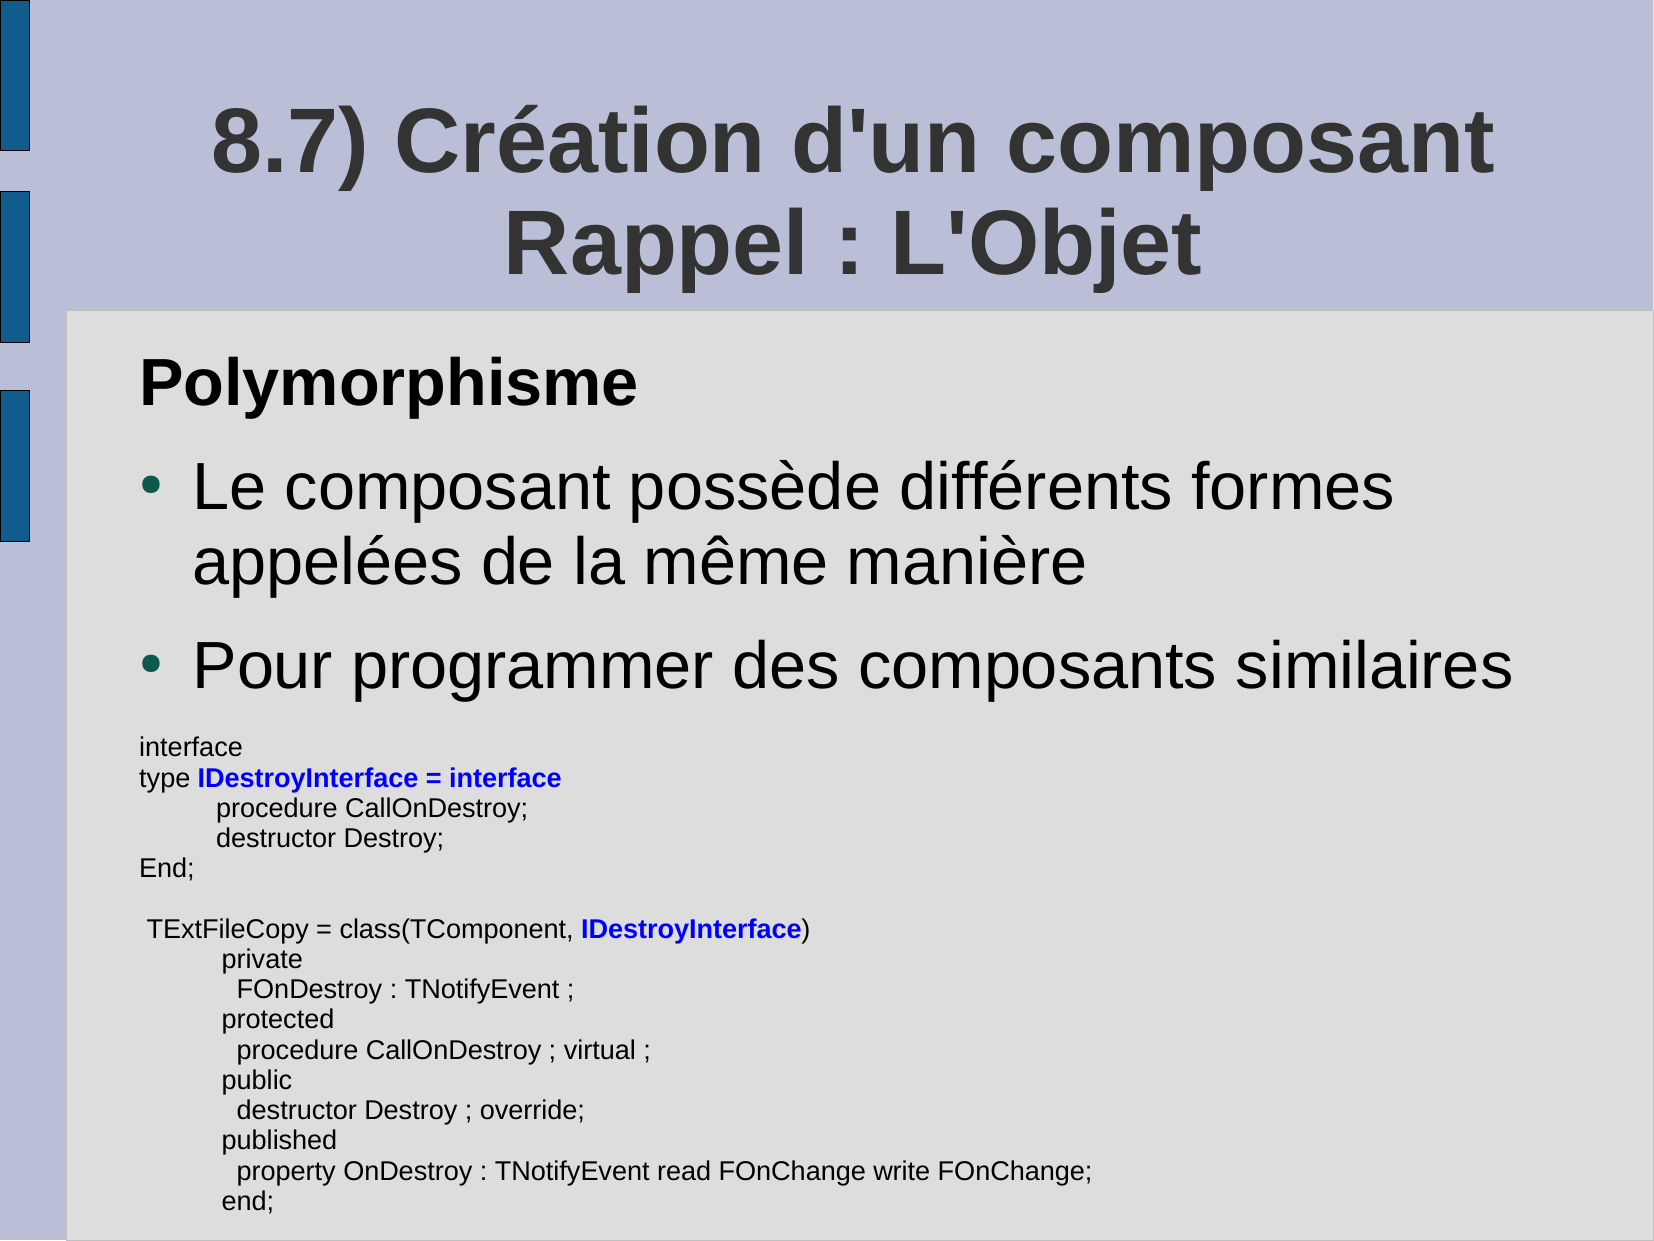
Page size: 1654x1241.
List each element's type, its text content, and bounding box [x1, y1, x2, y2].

title 8.7) Création d'un composant Rappel : L'Objet [118, 88, 1531, 296]
list Polymorphisme Le composant possède différents formes appelées de la même manière Pour programmer des composants similaires interface type IDestroyInterface = interface procedure CallOnDestroy; destructor Destroy; End; TExtFileCopy = class(TComponent, IDestroyInterface) private FOnDestroy : TNotifyEvent ; protected procedure CallOnDestroy ; virtual ; public destructor Destroy ; override; published property OnDestroy : TNotifyEvent read FOnChange write FOnChange; end; [121, 344, 1534, 1217]
